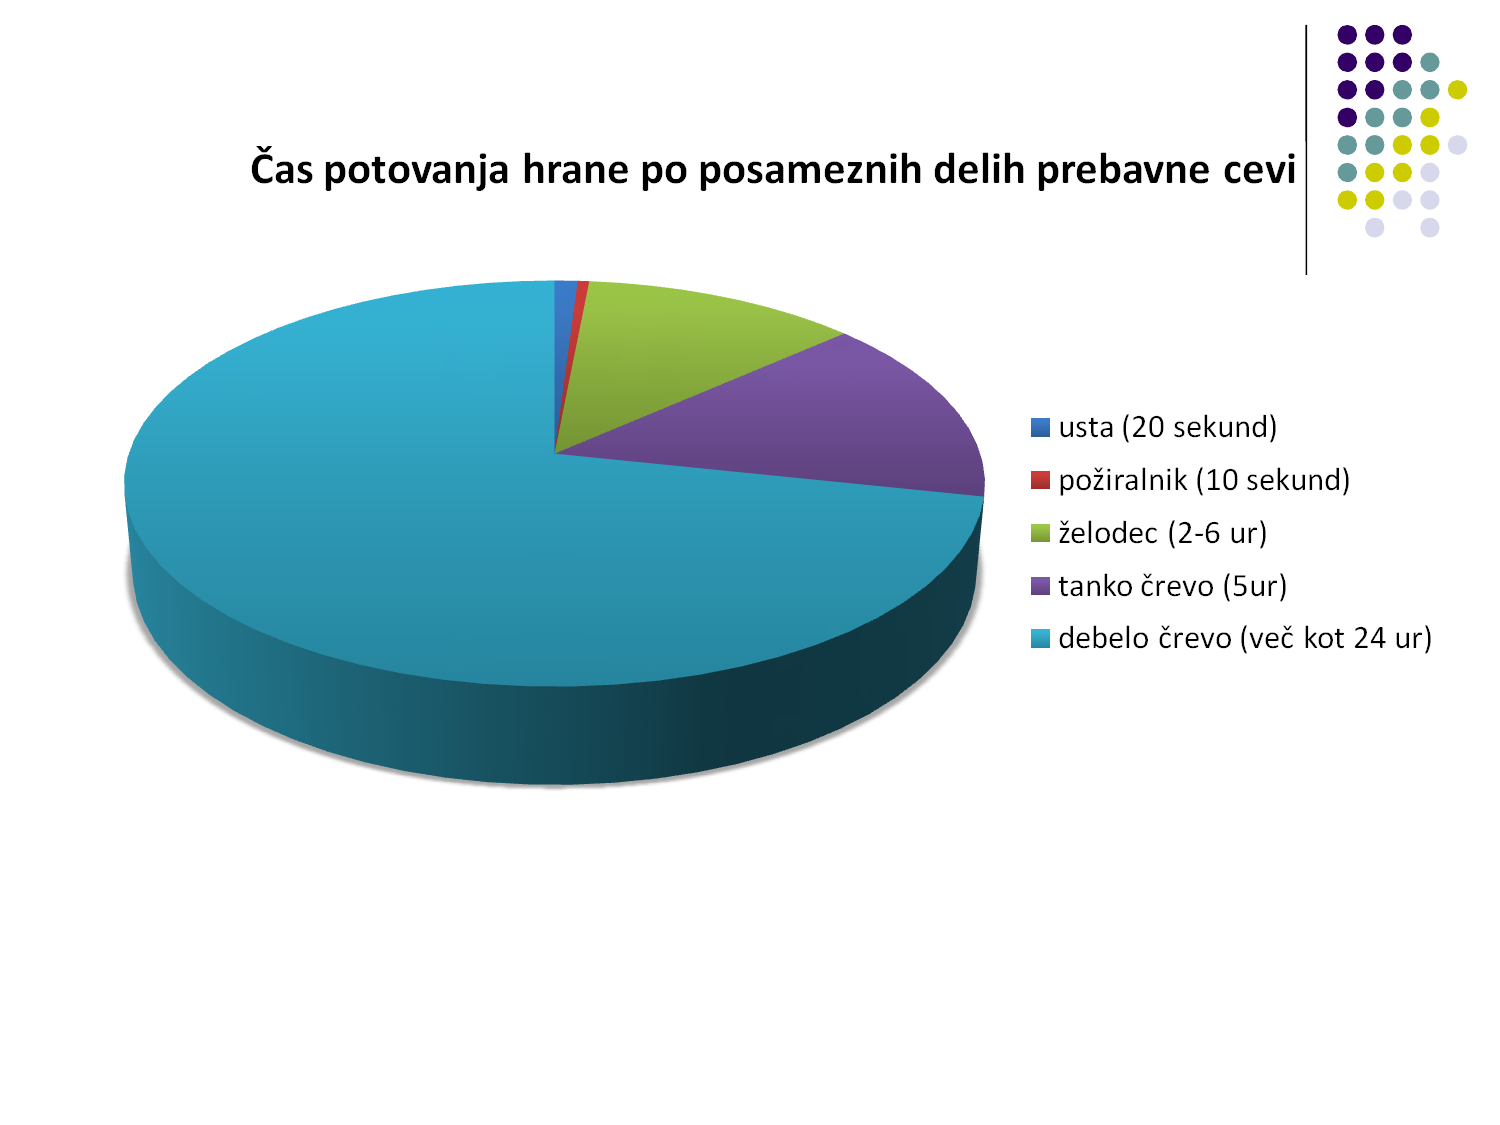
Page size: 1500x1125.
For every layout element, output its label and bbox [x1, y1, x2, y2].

picture [75, 124, 1471, 905]
